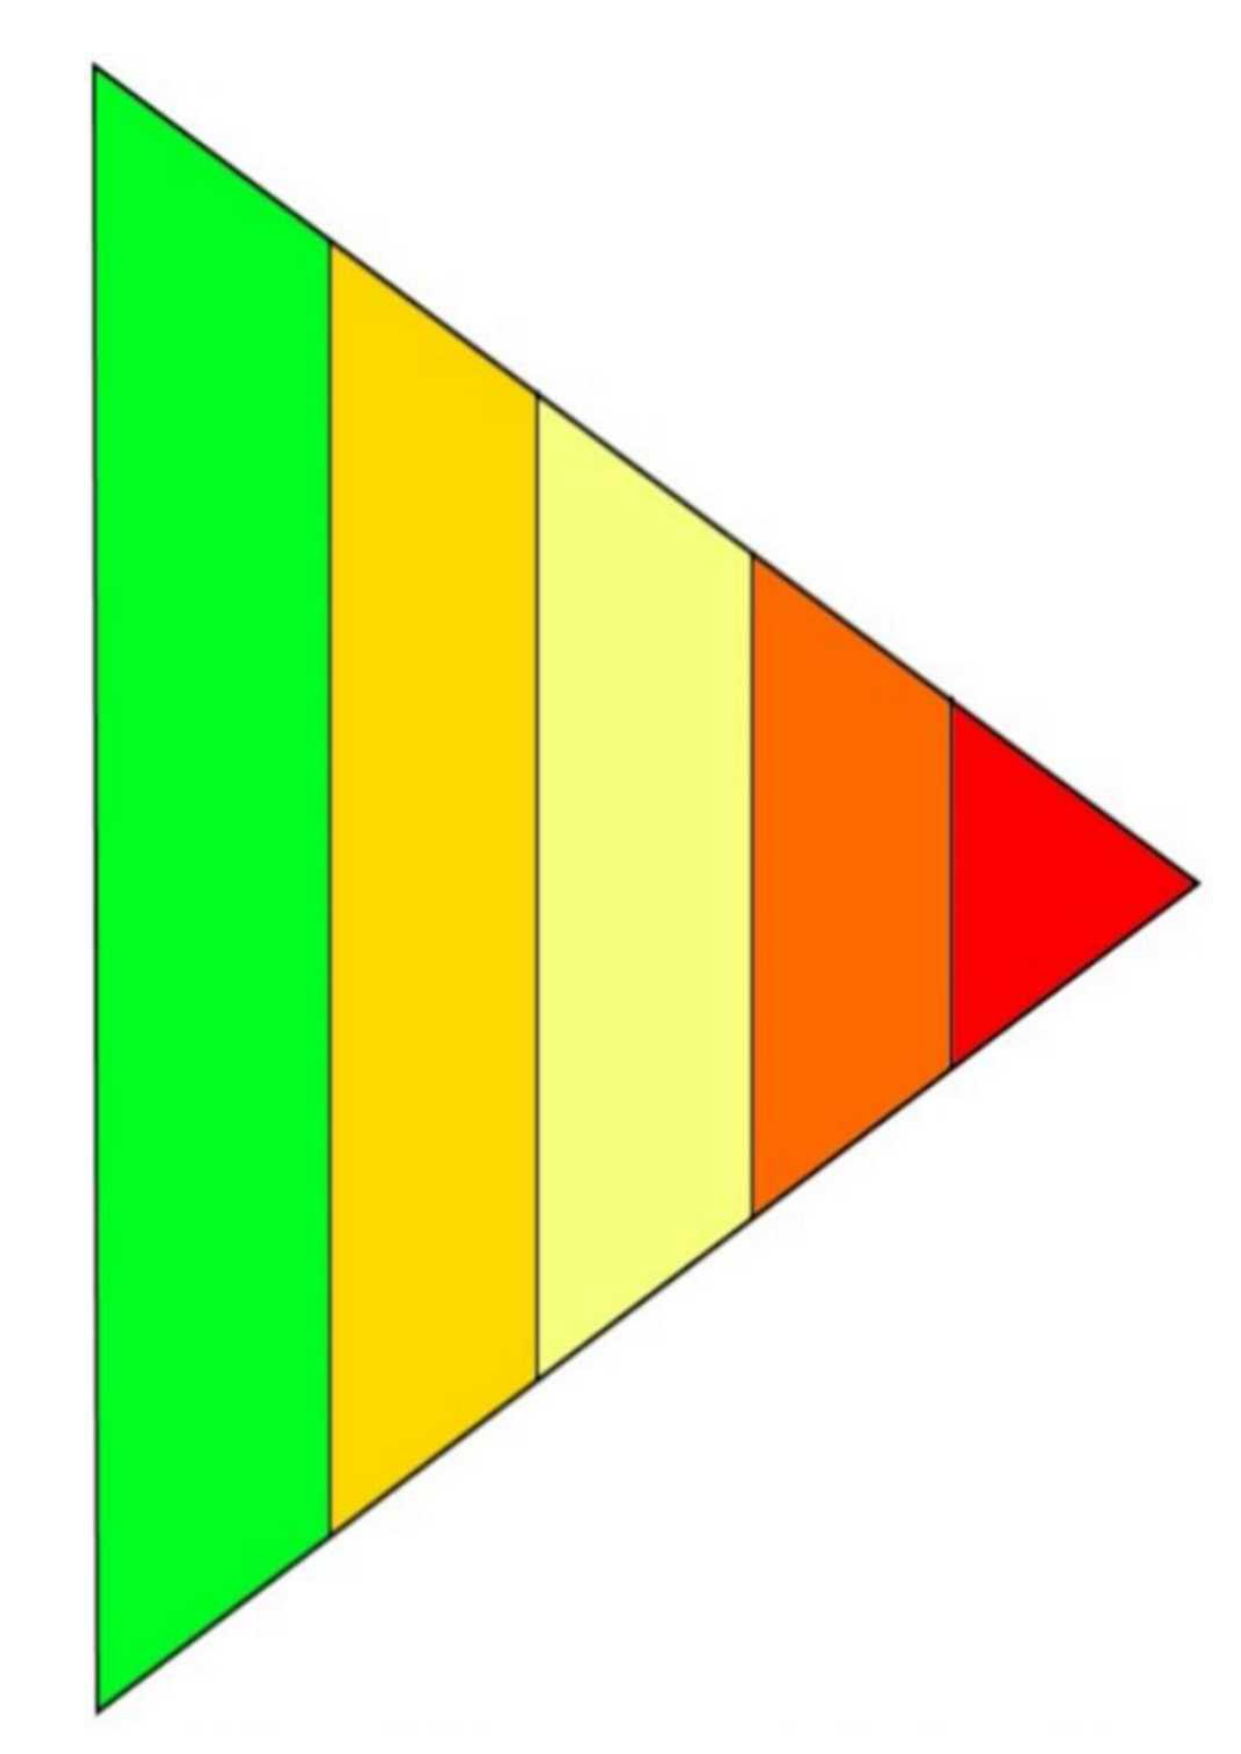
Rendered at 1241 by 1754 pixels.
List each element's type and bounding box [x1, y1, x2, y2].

picture [84, 52, 1213, 1735]
